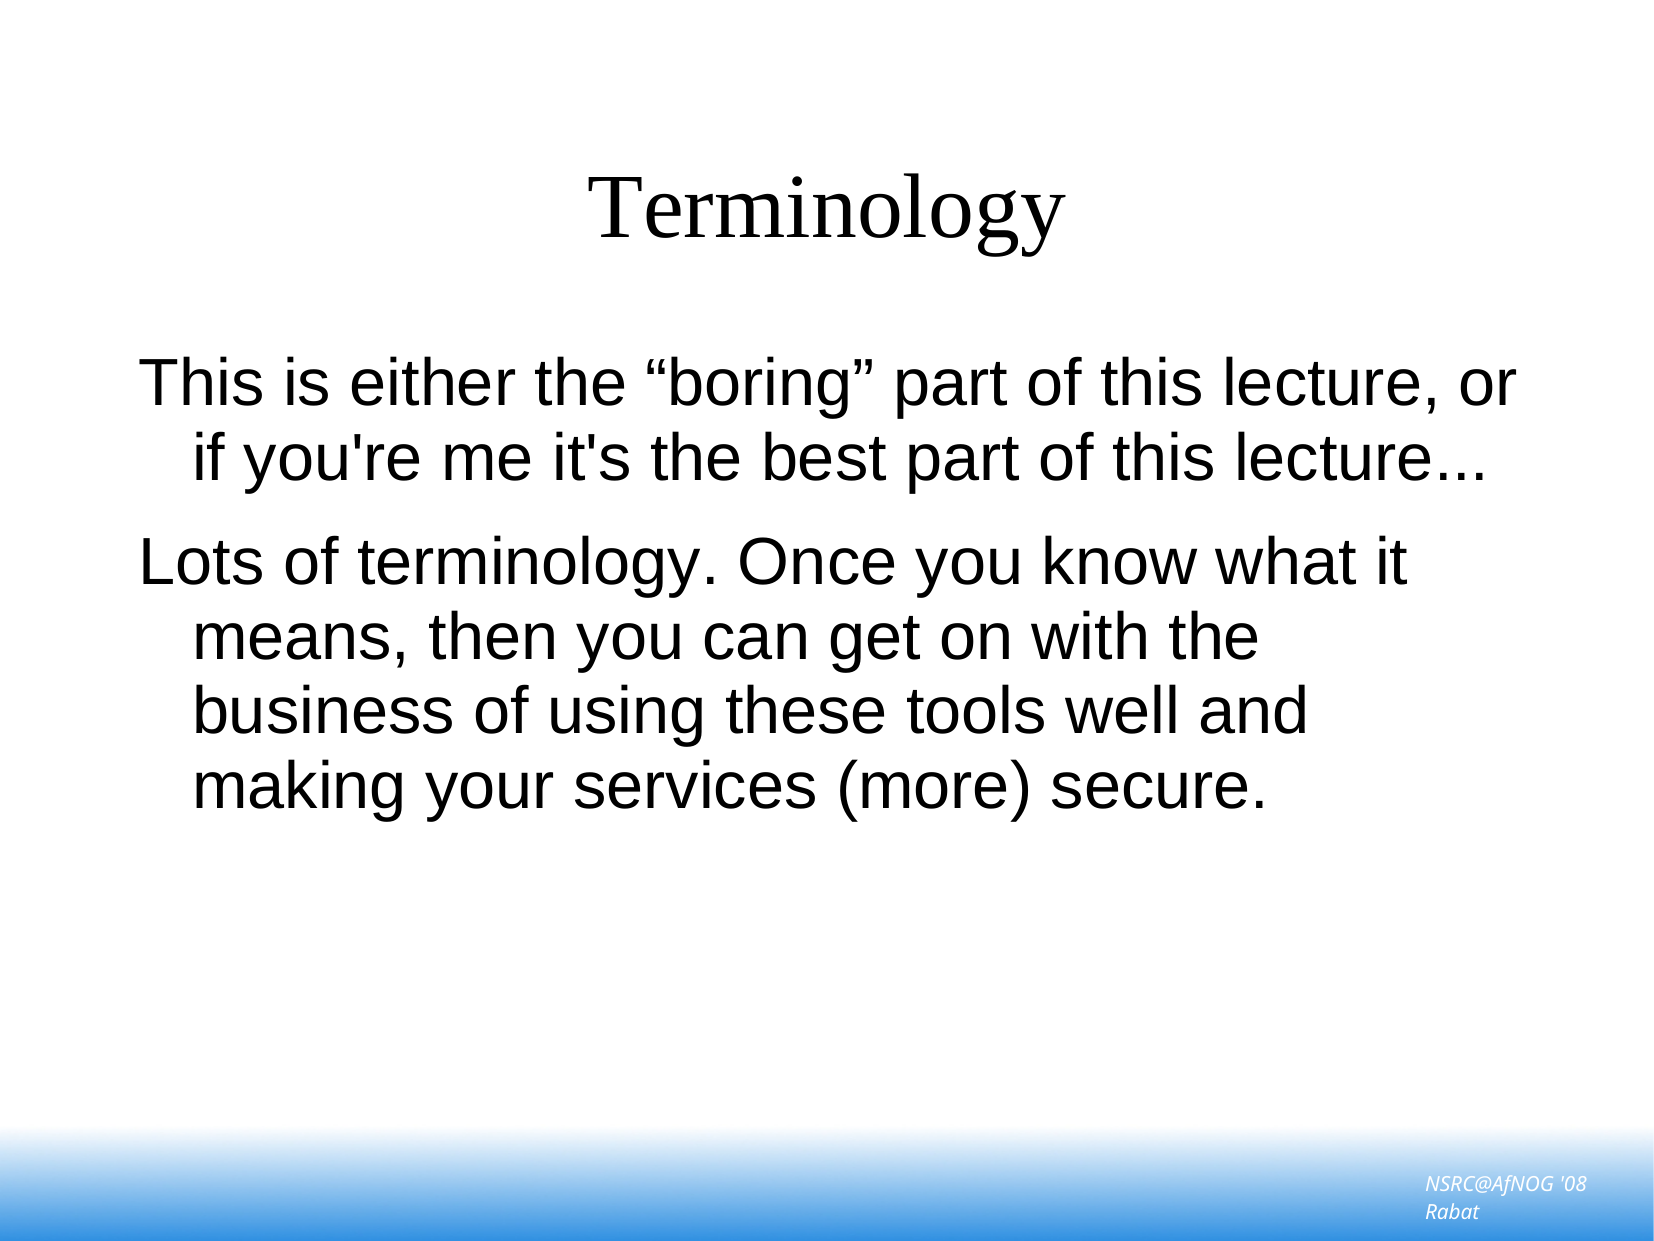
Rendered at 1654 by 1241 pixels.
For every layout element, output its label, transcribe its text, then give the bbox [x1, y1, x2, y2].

title Terminology [121, 102, 1534, 310]
list This is either the “boring” part of this lecture, or if you're me it's the best part of this lecture... Lots of terminology. Once you know what it means, then you can get on with the business of using these tools well and making your services (more) secure. [121, 344, 1534, 1127]
picture [0, 1124, 1654, 1241]
